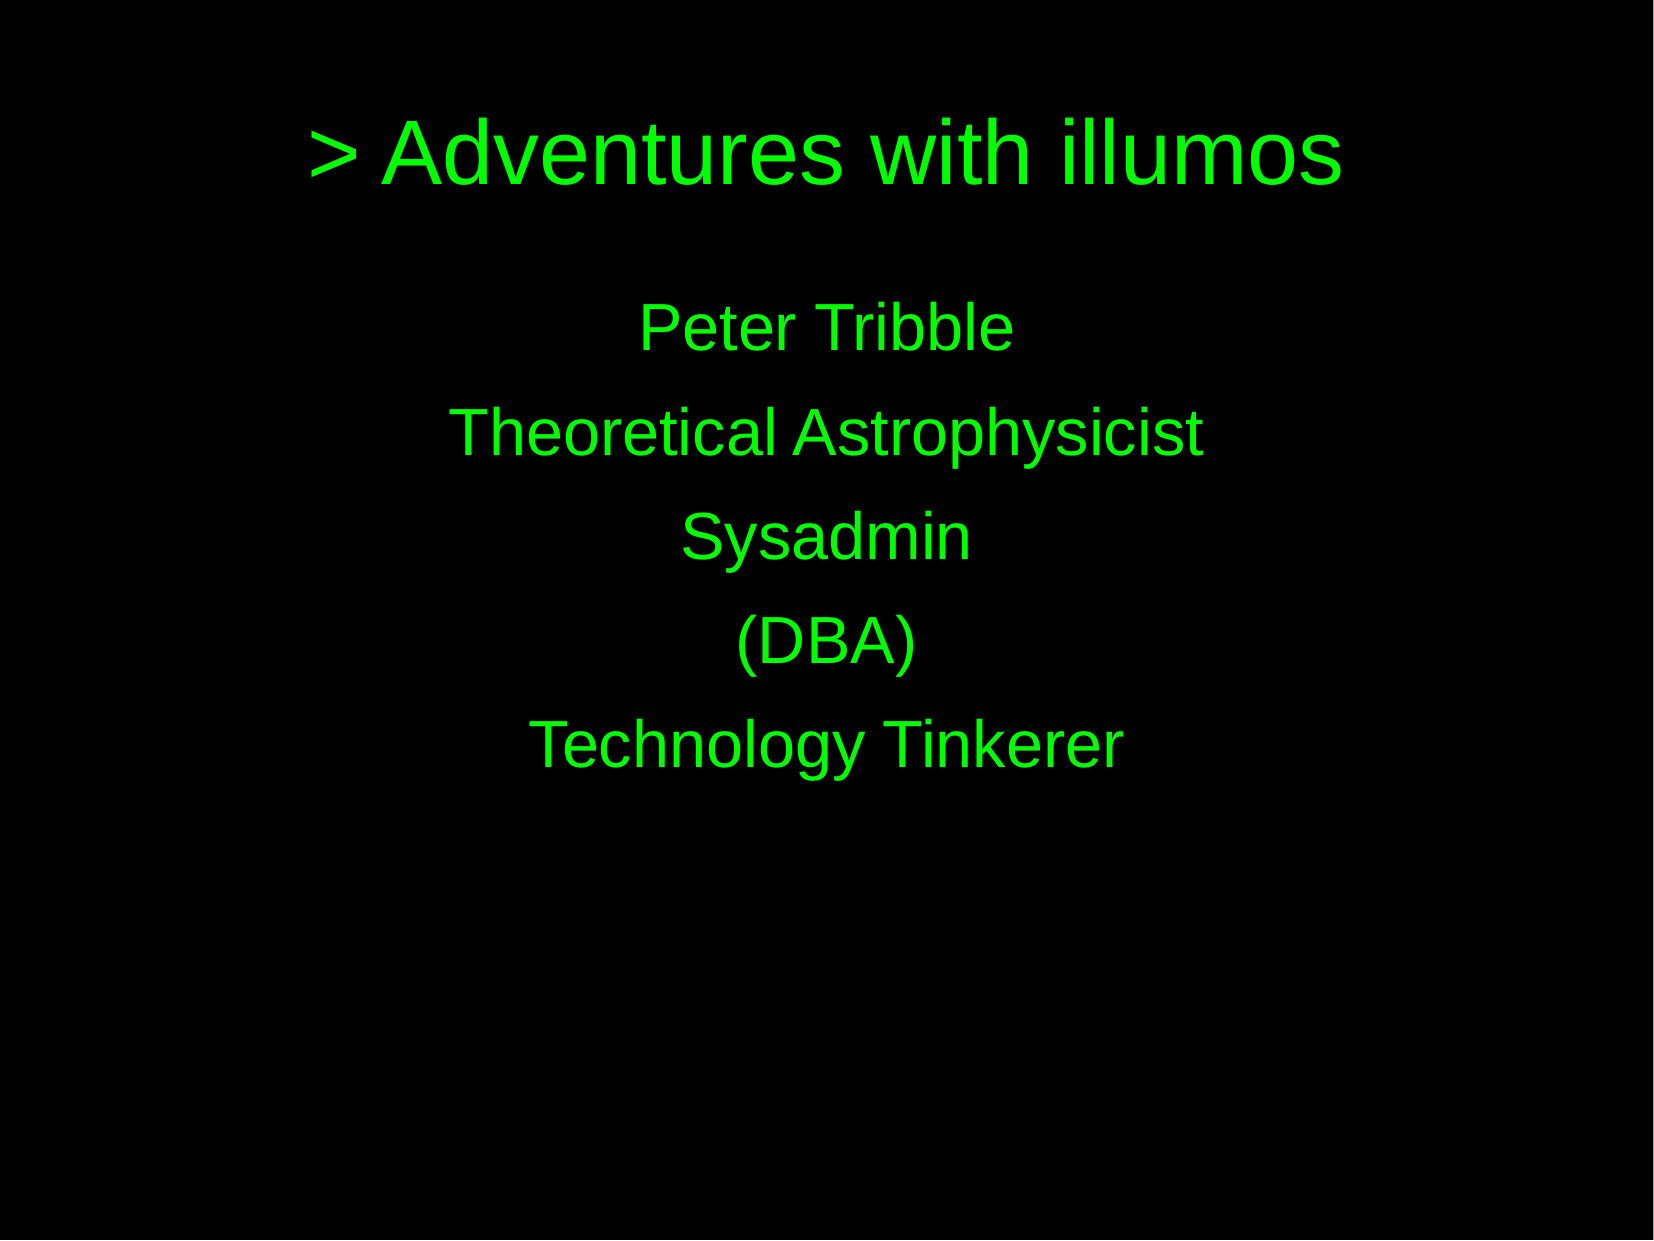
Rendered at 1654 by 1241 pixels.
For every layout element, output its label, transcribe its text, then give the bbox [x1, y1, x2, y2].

list Peter Tribble Theoretical Astrophysicist Sysadmin (DBA) Technology Tinkerer [82, 290, 1571, 1010]
title > Adventures with illumos [82, 49, 1571, 257]
